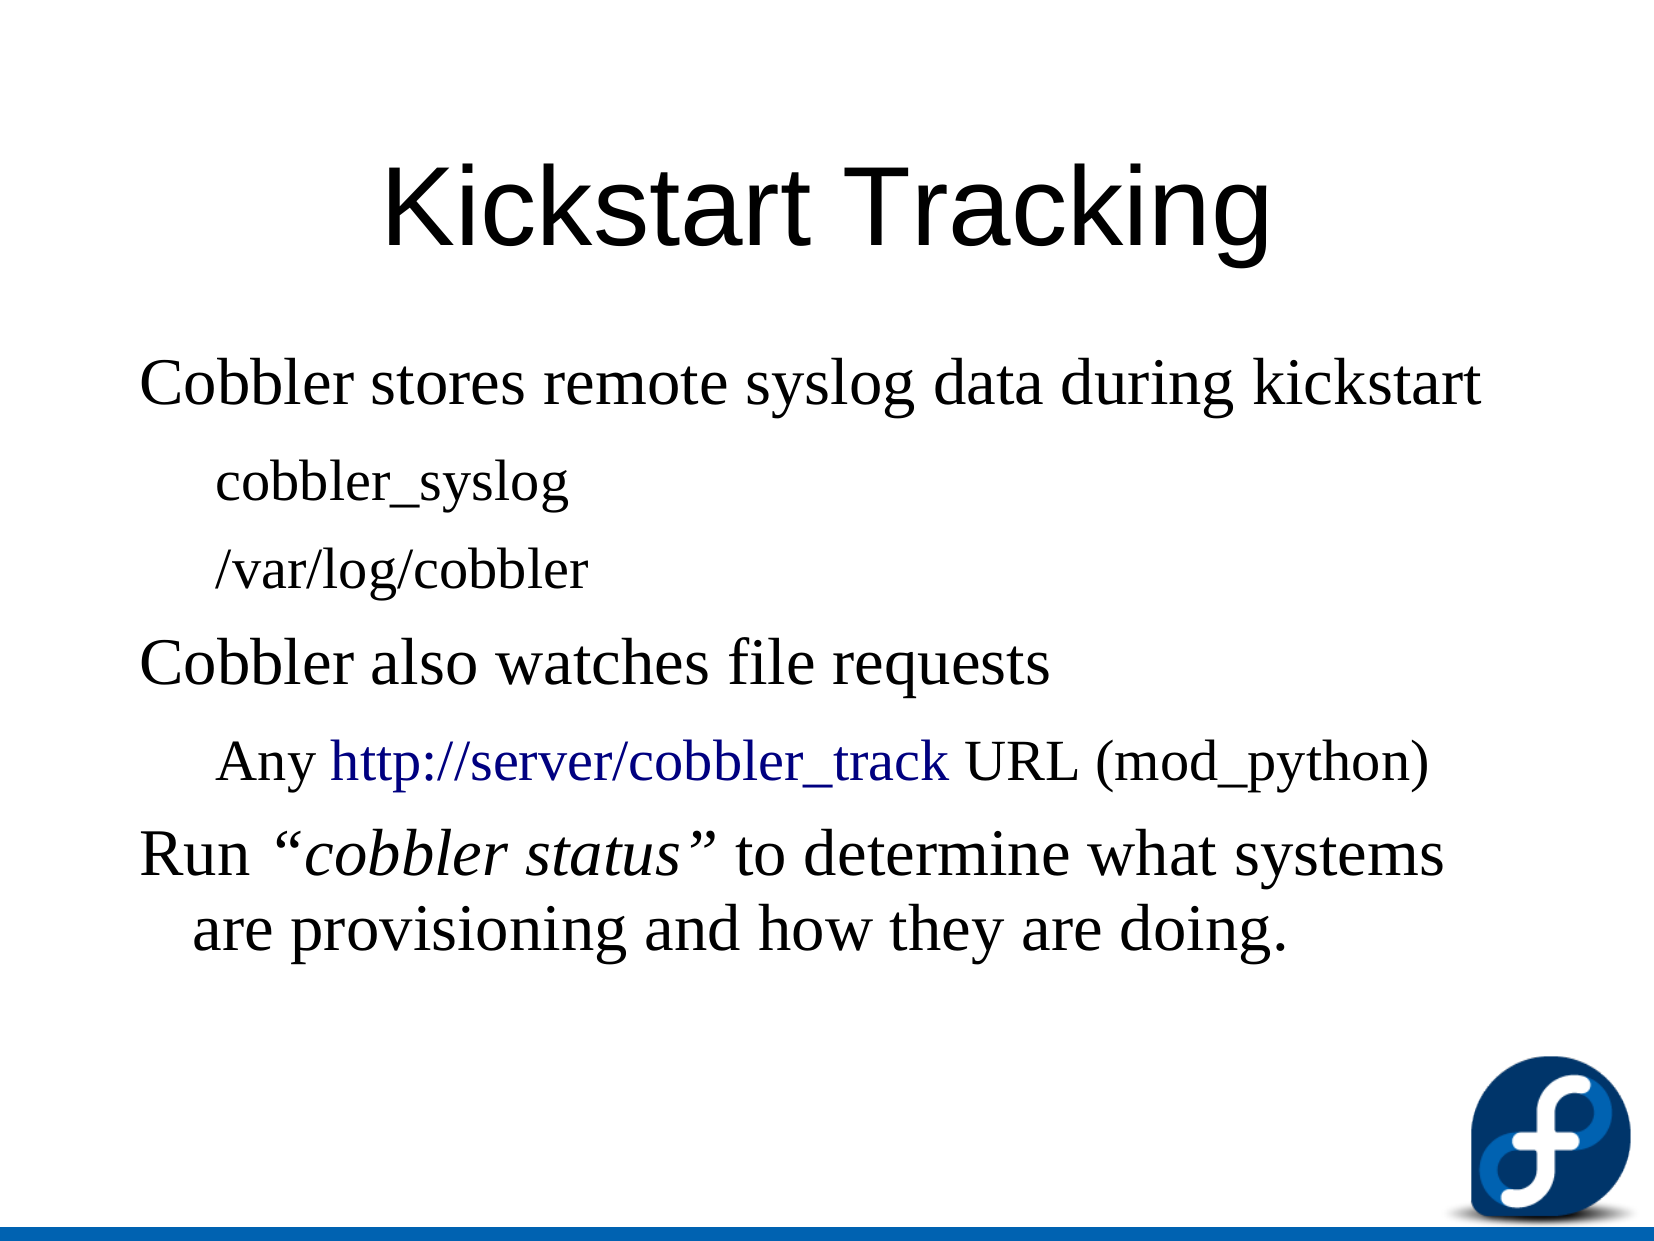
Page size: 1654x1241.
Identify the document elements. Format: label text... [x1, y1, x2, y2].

picture [1438, 1055, 1645, 1229]
title Kickstart Tracking [121, 110, 1534, 303]
list Cobbler stores remote syslog data during kickstart cobbler_syslog /var/log/cobbler Cobbler also watches file requests Any http://server/cobbler_track URL (mod_python) Run “cobbler status” to determine what systems are provisioning and how they are doing. [121, 344, 1534, 1181]
